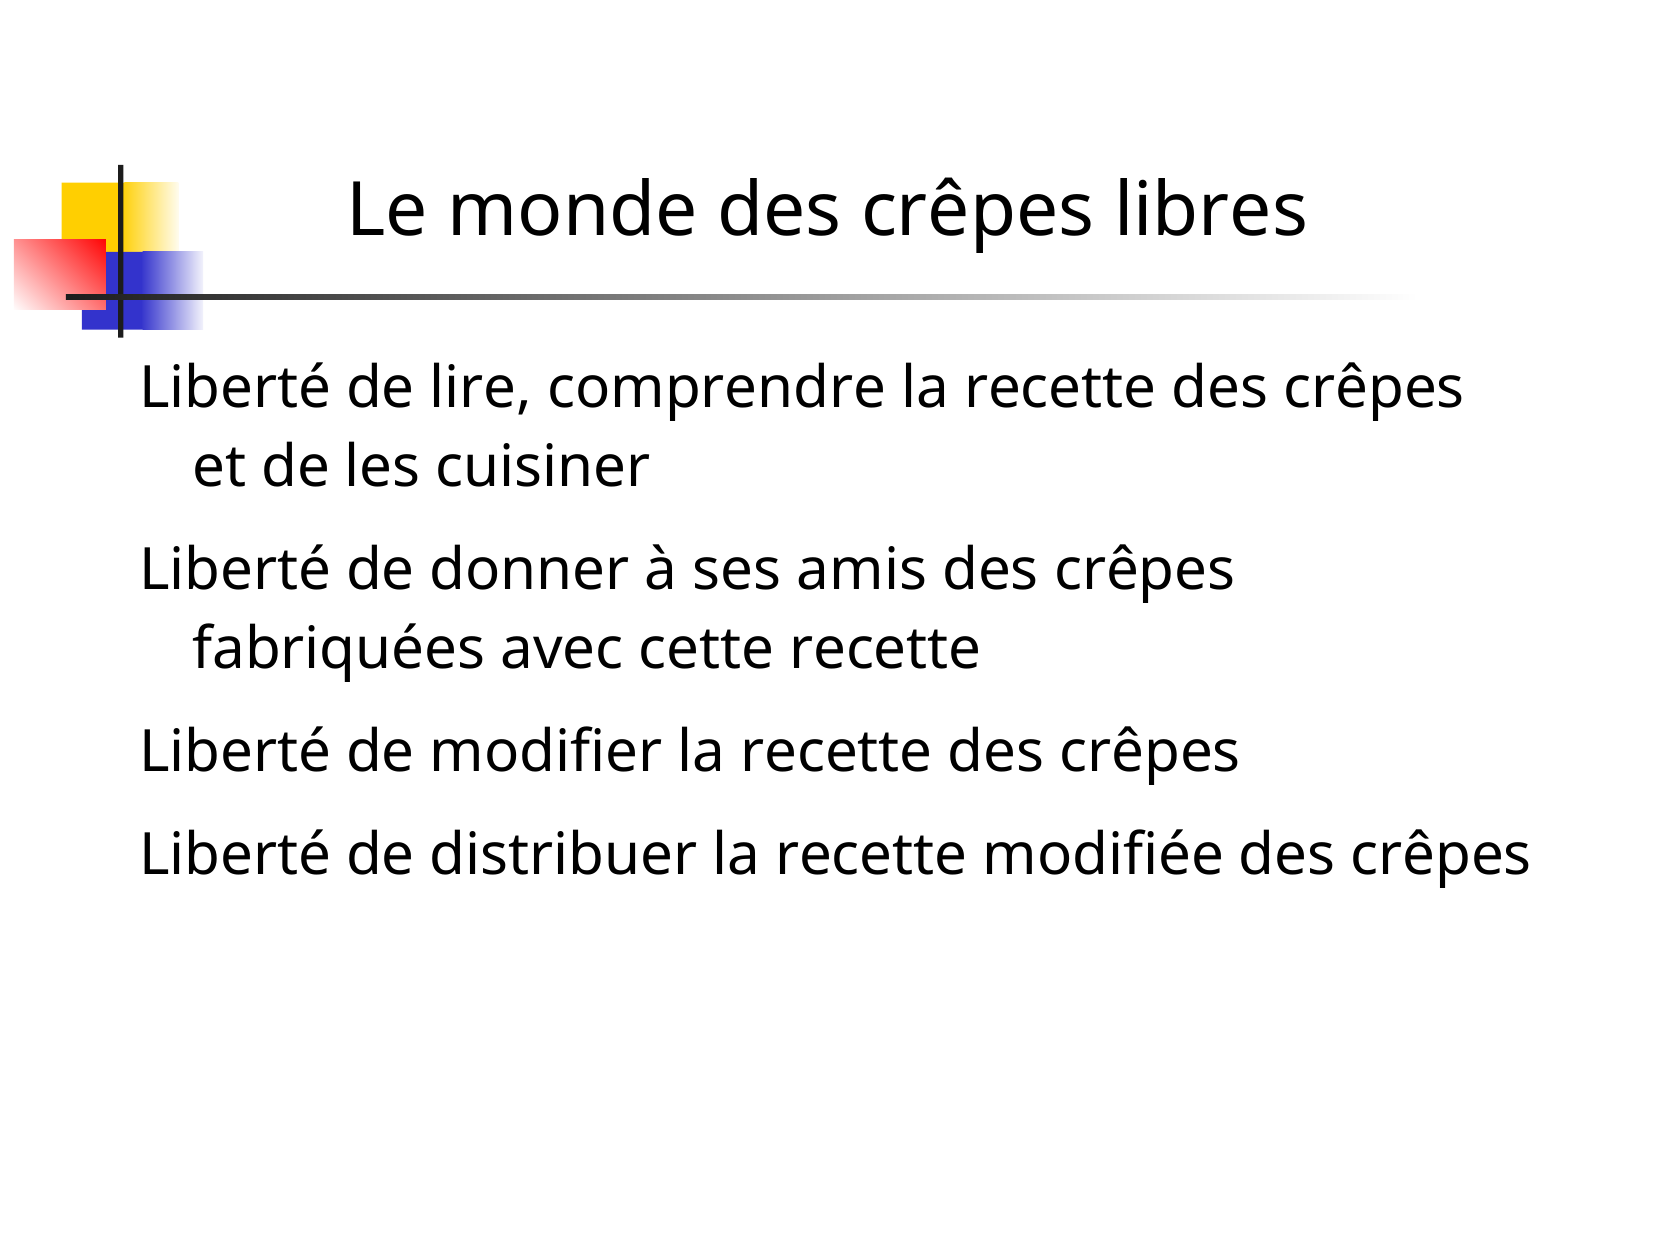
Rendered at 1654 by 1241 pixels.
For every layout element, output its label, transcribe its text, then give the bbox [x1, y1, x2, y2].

list Liberté de lire, comprendre la recette des crêpes et de les cuisiner Liberté de donner à ses amis des crêpes fabriquées avec cette recette Liberté de modifier la recette des crêpes Liberté de distribuer la recette modifiée des crêpes [121, 344, 1534, 1127]
title Le monde des crêpes libres [121, 102, 1534, 311]
